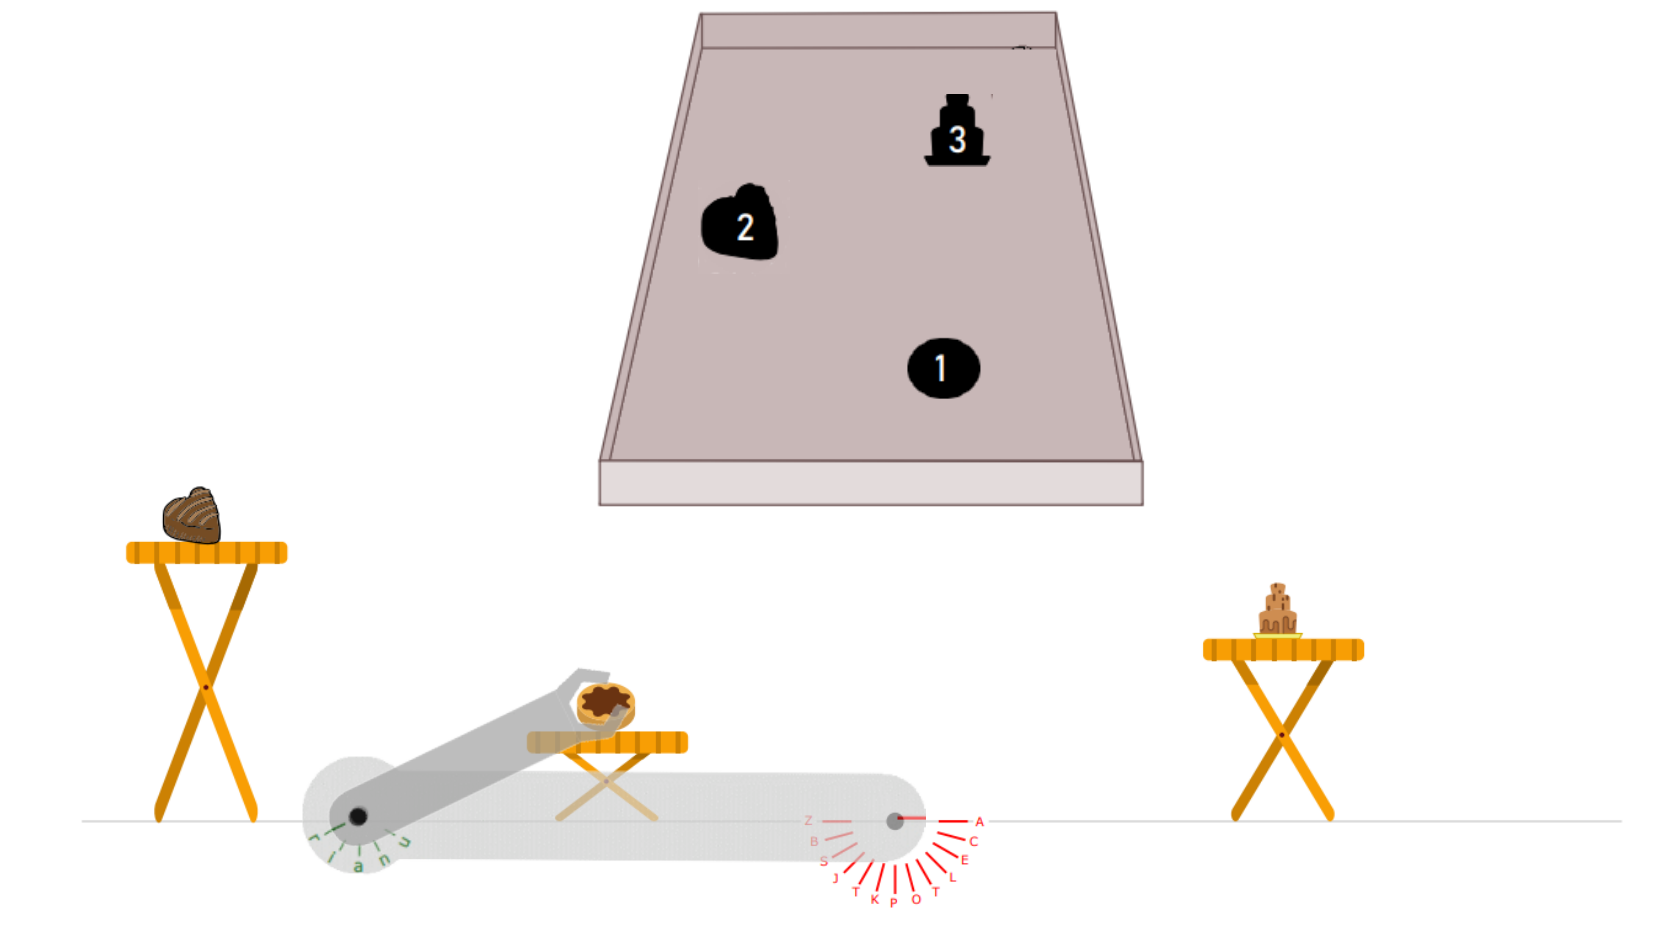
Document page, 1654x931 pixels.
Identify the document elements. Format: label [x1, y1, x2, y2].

text_box [501, 177, 709, 562]
picture [59, 0, 1625, 931]
